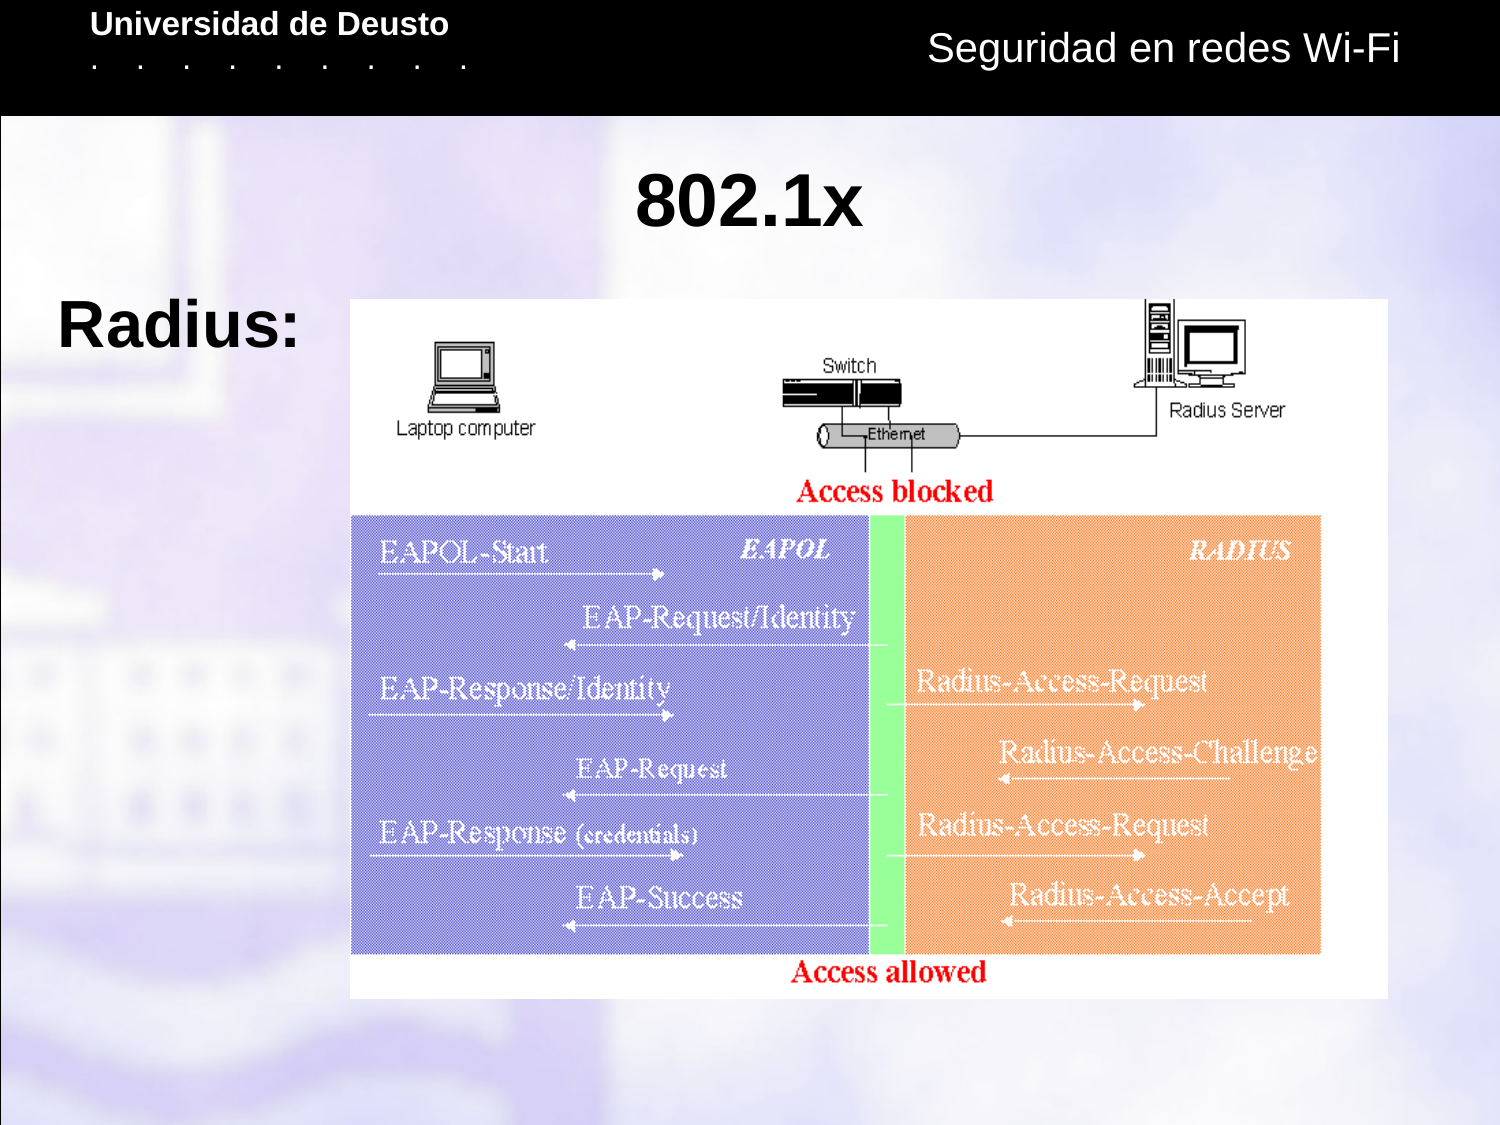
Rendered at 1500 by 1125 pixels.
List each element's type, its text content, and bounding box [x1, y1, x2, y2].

list Radius: [57, 287, 1333, 1026]
title 802.1x [112, 137, 1388, 263]
picture [1, 116, 1500, 1125]
